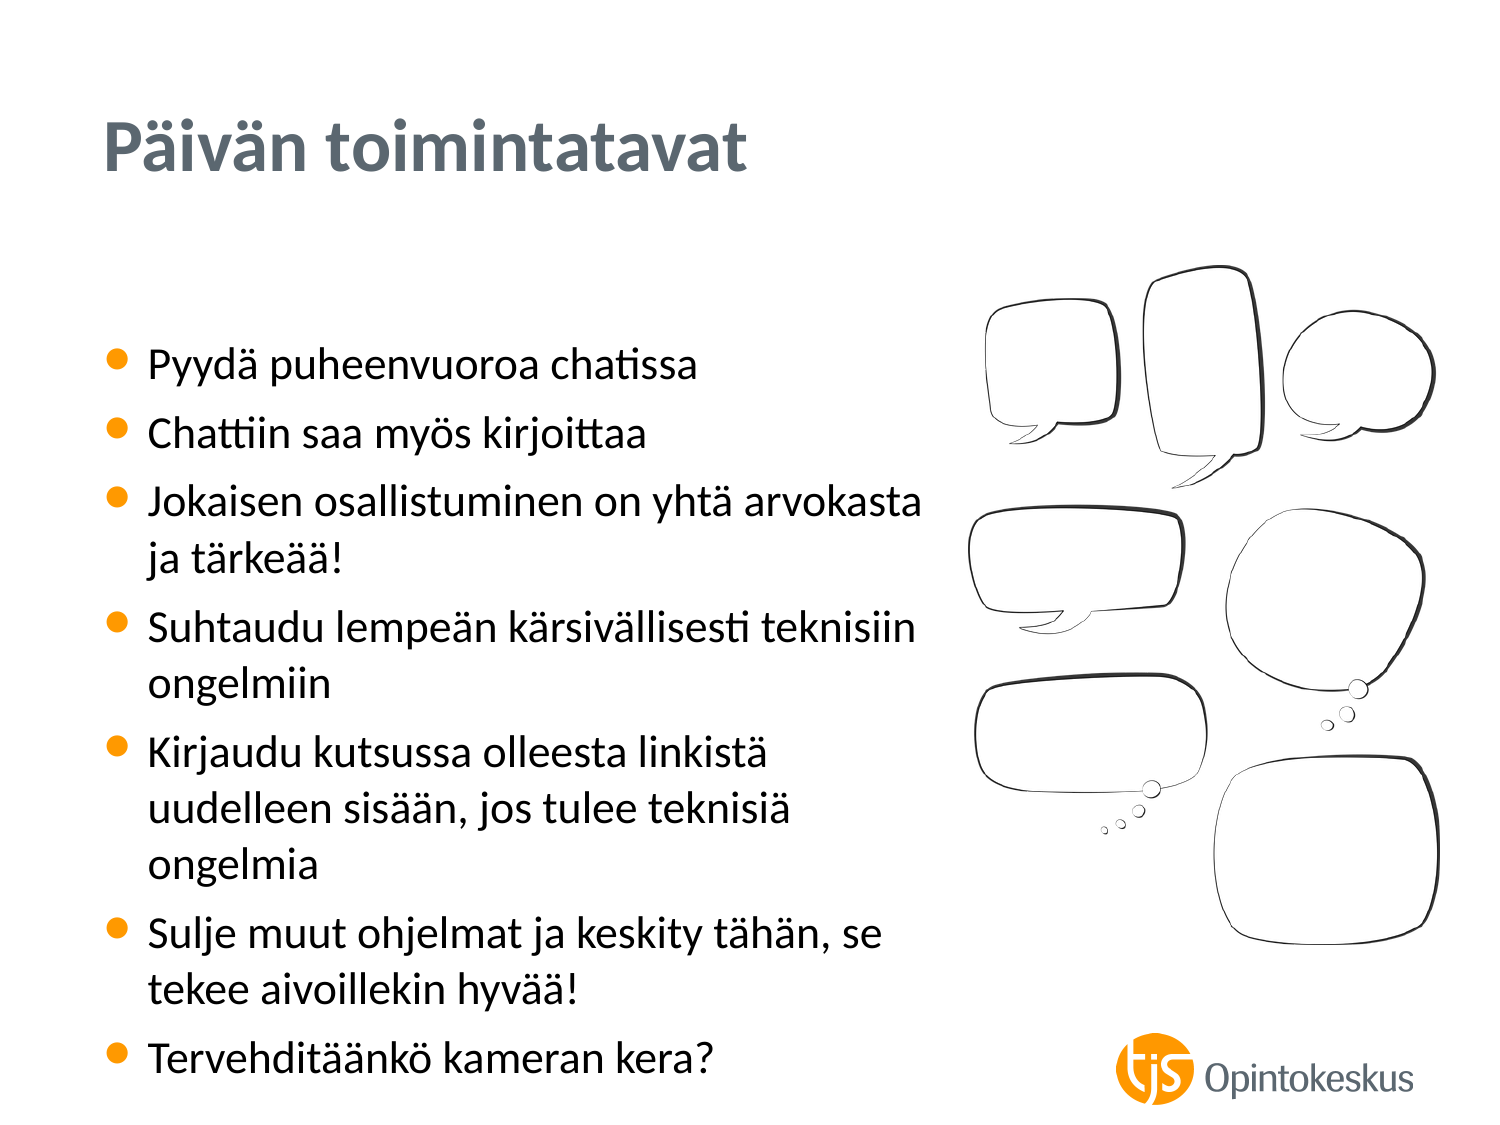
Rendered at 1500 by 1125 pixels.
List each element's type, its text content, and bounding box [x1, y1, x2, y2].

title Päivän toimintatavat [88, 88, 1412, 266]
list Pyydä puheenvuoroa chatissa Chattiin saa myös kirjoittaa Jokaisen osallistuminen on yhtä arvokasta ja tärkeää! Suhtaudu lempeän kärsivällisesti teknisiin ongelmiin Kirjaudu kutsussa olleesta linkistä uudelleen sisään, jos tulee teknisiä ongelmia Sulje muut ohjelmat ja keskity tähän, se tekee aivoillekin hyvää! Tervehditäänkö kameran kera? [88, 324, 969, 1004]
picture [968, 265, 1440, 945]
picture [1116, 1033, 1413, 1105]
